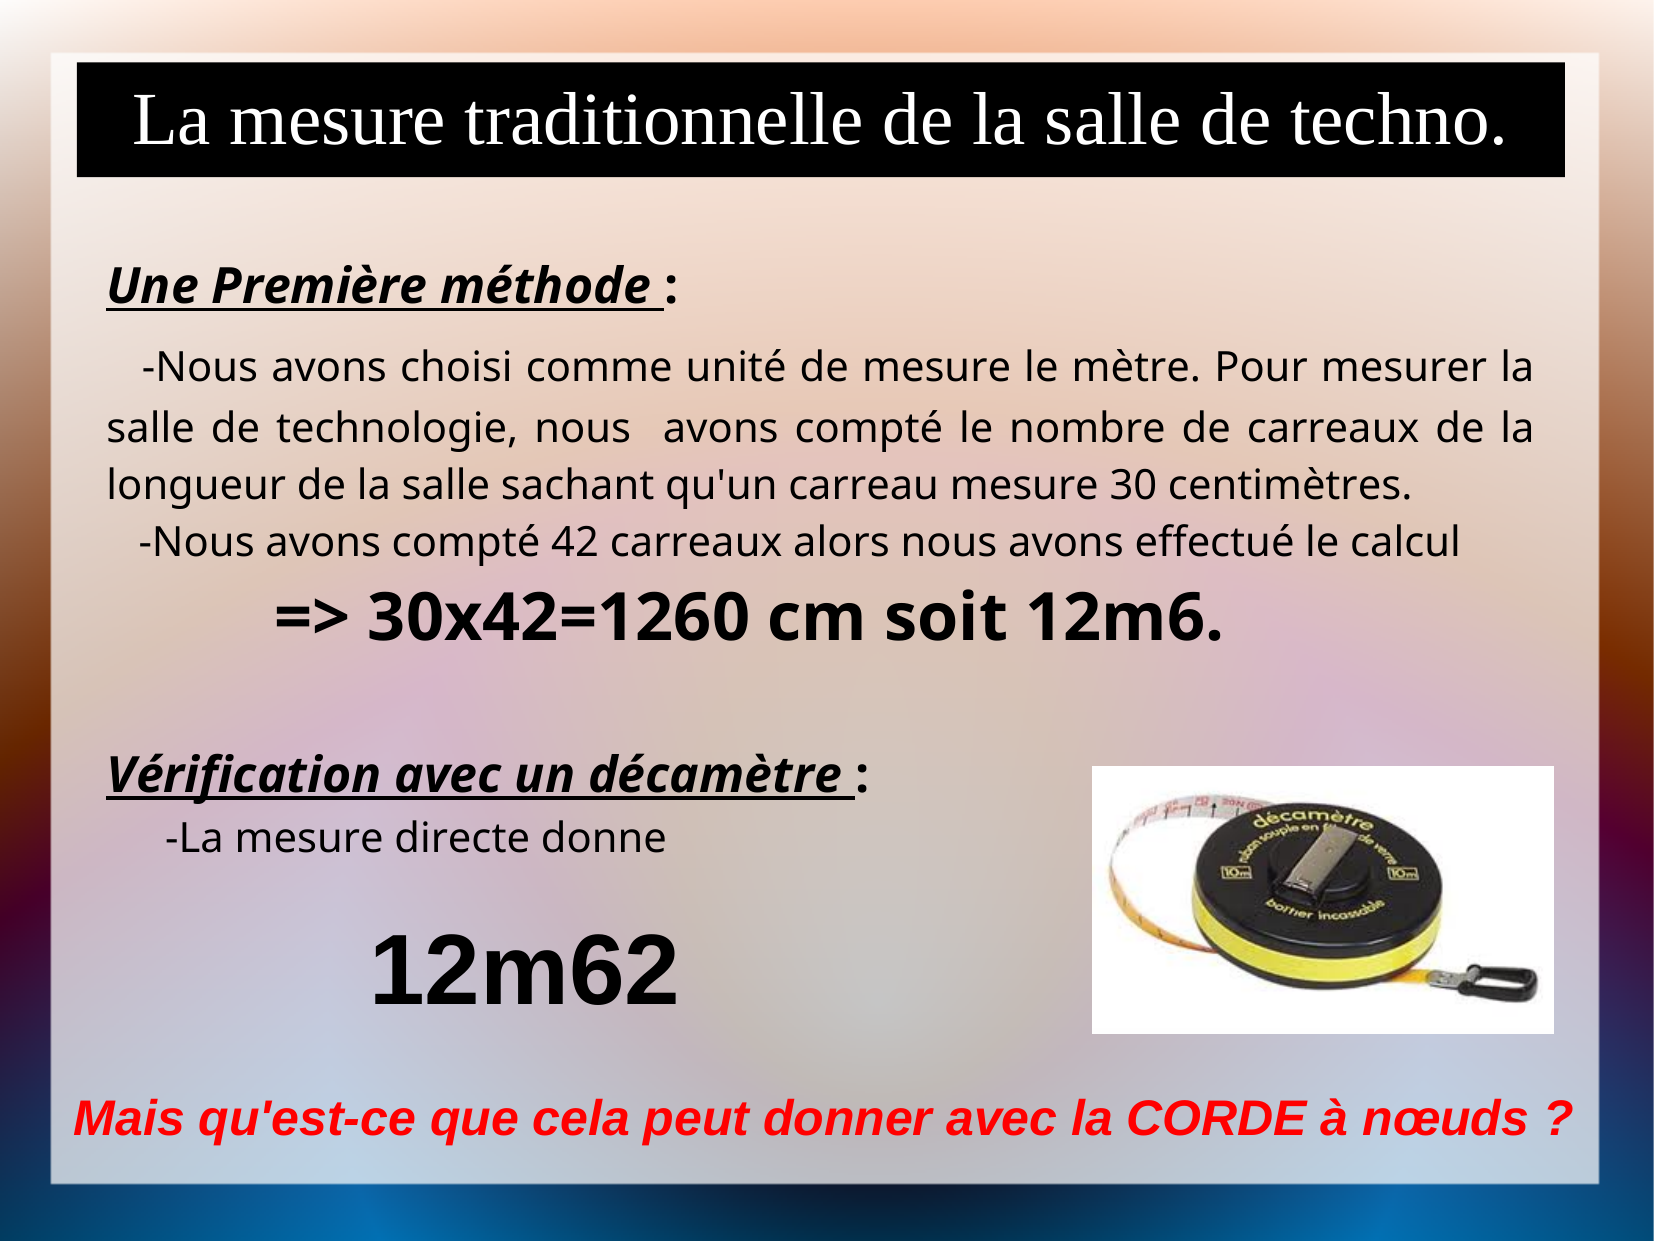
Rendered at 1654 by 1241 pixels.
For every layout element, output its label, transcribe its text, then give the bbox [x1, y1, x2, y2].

subtitle Une Première méthode : -Nous avons choisi comme unité de mesure le mètre. Pour mesurer la salle de technologie, nous avons compté le nombre de carreaux de la longueur de la salle sachant qu'un carreau mesure 30 centimètres. -Nous avons compté 42 carreaux alors nous avons effectué le calcul => 30x42=1260 cm soit 12m6. Vérification avec un décamètre : -La mesure directe donne [106, 206, 1536, 908]
title La mesure traditionnelle de la salle de techno. [76, 62, 1565, 178]
text_box 12m62 [354, 906, 1004, 1034]
picture [0, 0, 1654, 1241]
text_box Mais qu'est-ce que cela peut donner avec la CORDE à nœuds ? [59, 1082, 1595, 1155]
